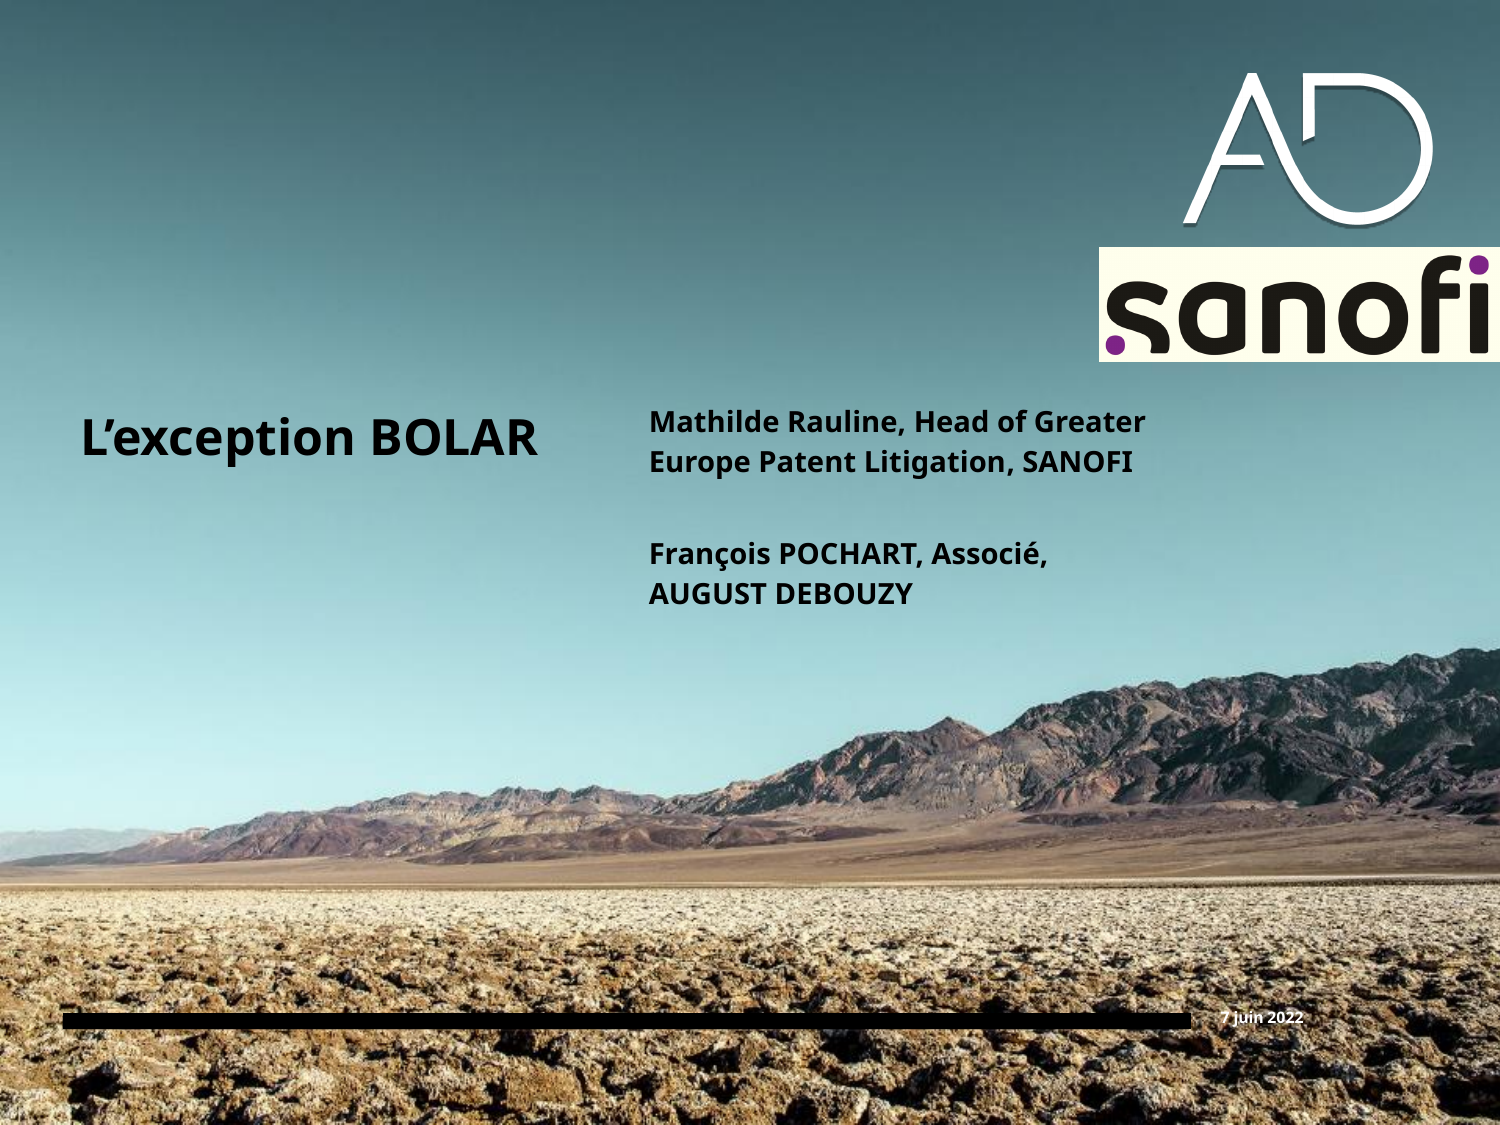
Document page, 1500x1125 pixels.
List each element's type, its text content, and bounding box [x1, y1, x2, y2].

list Mathilde Rauline, Head of Greater Europe Patent Litigation, SANOFI François POCHART, Associé, AUGUST DEBOUZY [62, 614, 861, 837]
list 7 juin 2022 [1205, 999, 1432, 1036]
list L’exception BOLAR [62, 394, 1173, 695]
